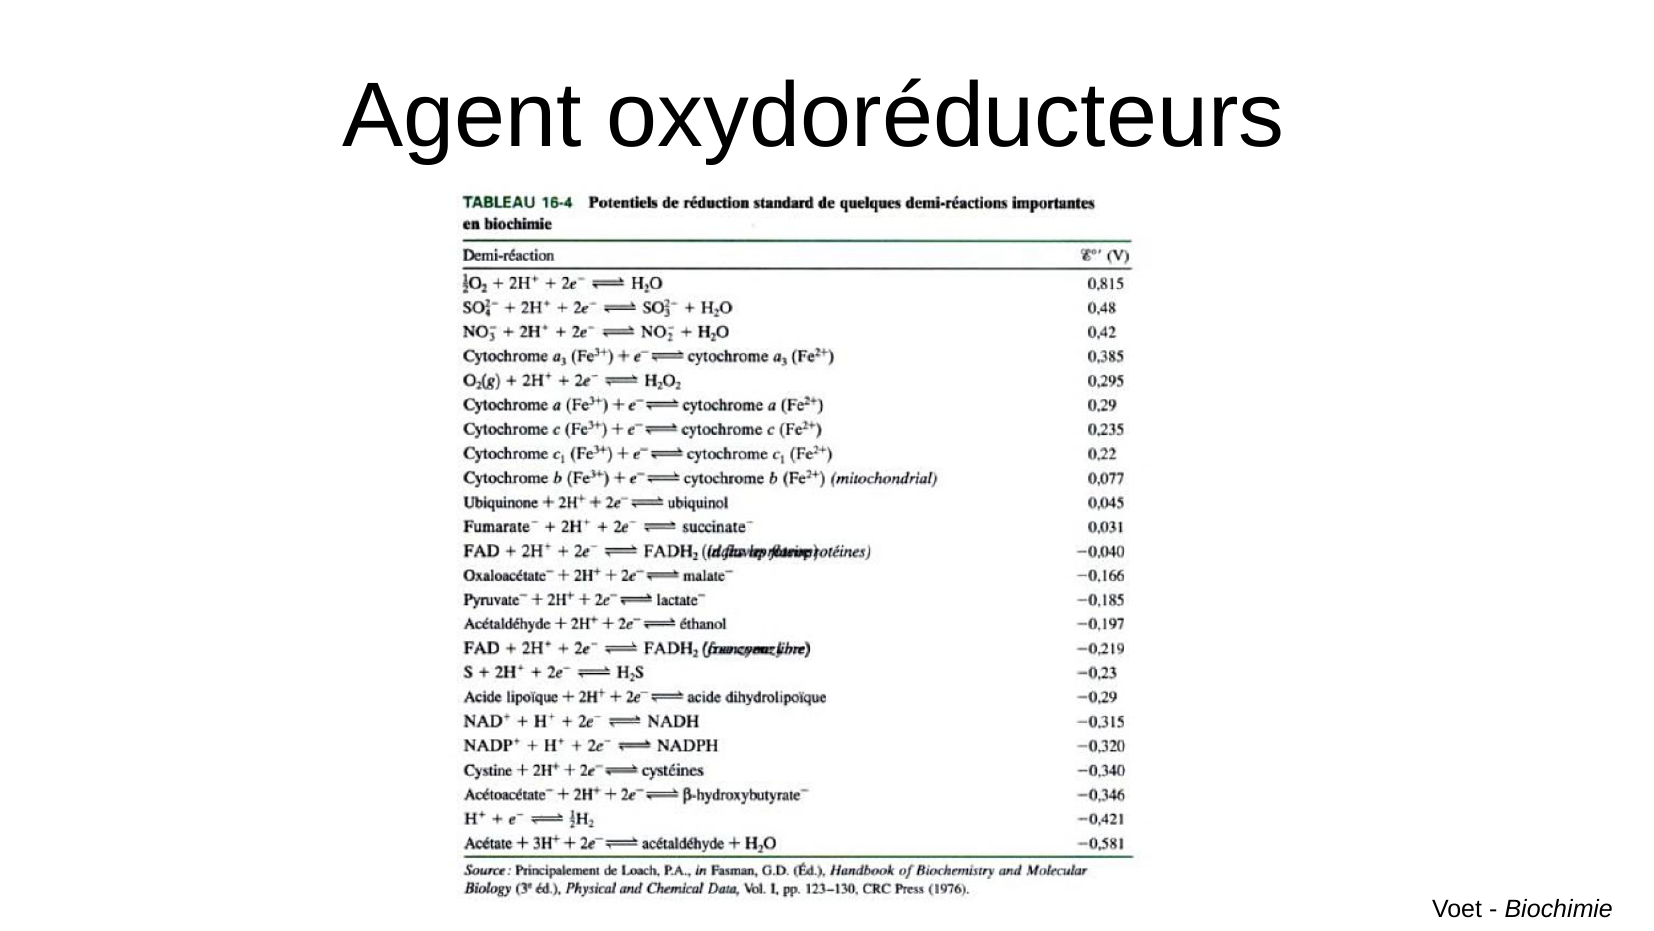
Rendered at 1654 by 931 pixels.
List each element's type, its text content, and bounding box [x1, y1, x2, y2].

title Agent oxydoréducteurs [82, 37, 1571, 193]
text_box Voet - Biochimie [1417, 887, 1654, 931]
picture [445, 183, 1188, 904]
